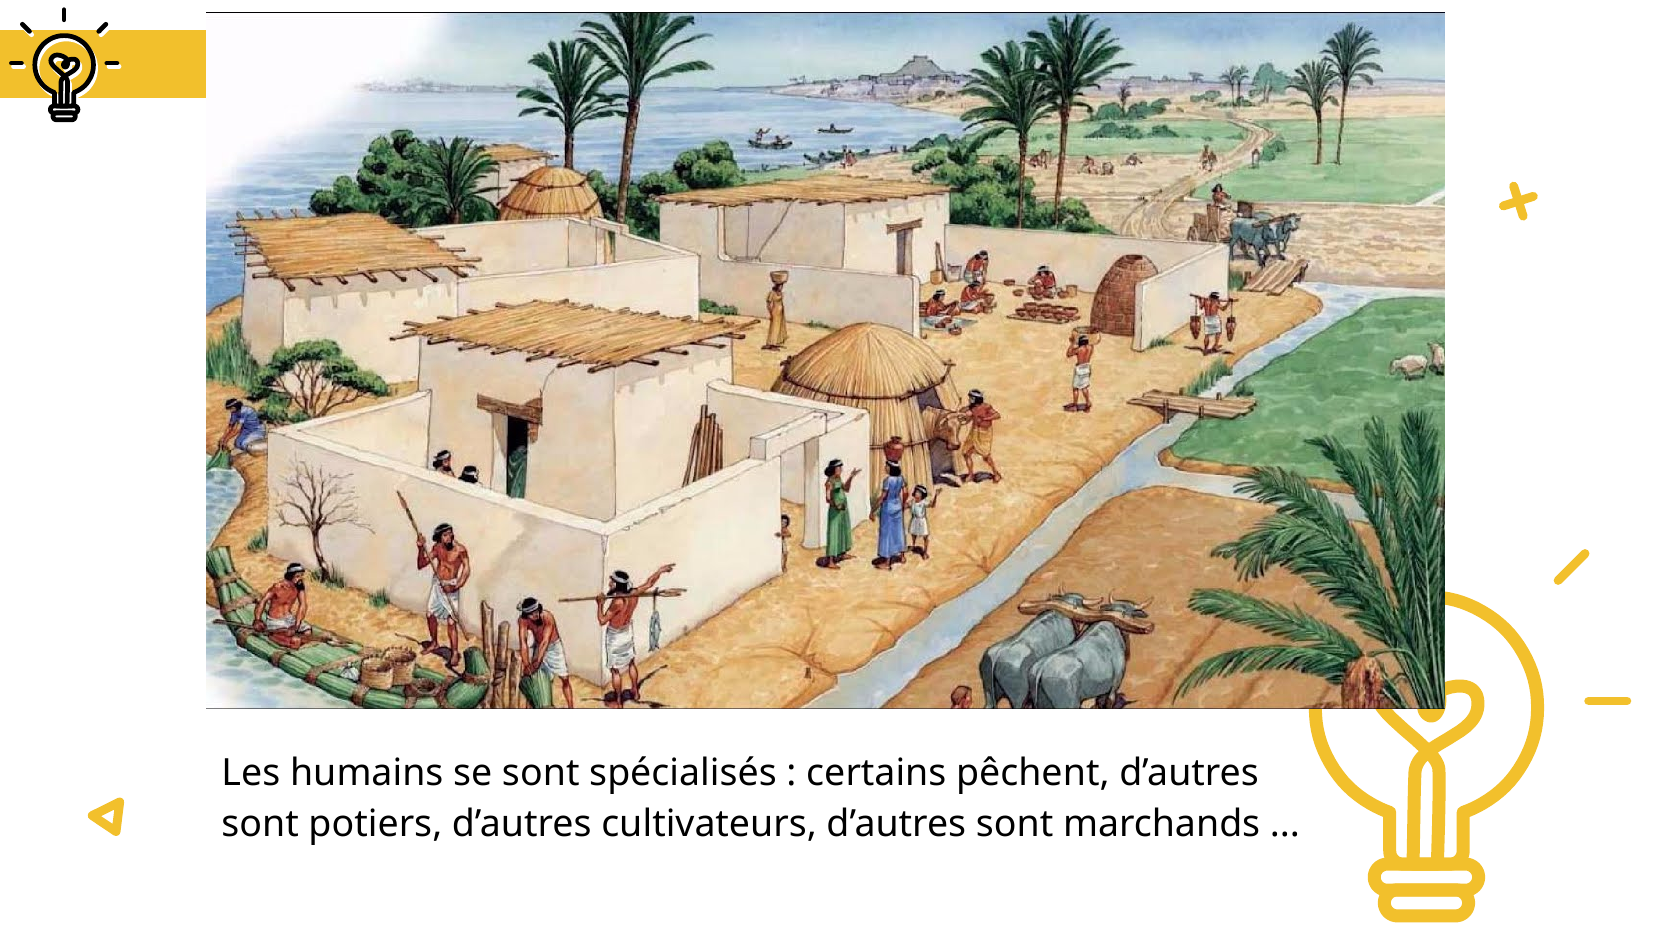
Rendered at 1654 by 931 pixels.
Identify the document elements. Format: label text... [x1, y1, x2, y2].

picture [206, 12, 1445, 709]
text_box Les humains se sont spécialisés : certains pêchent, d’autres sont potiers, d’autres cultivateurs, d’autres sont marchands ... [206, 738, 1359, 907]
